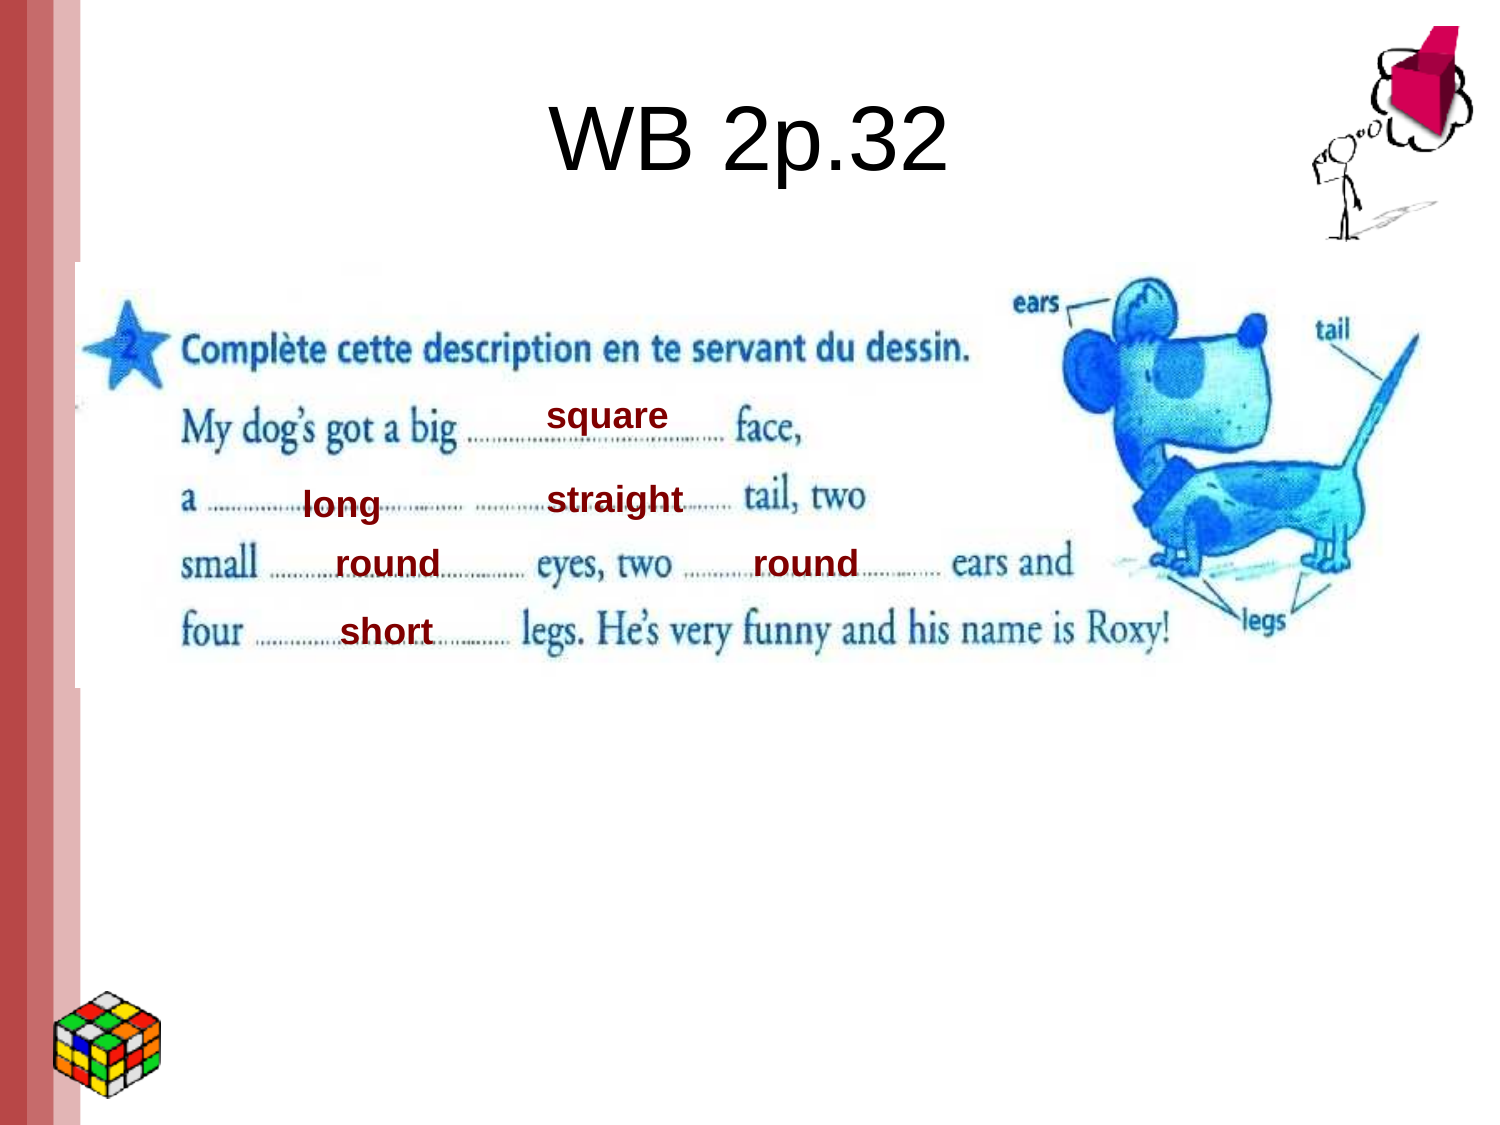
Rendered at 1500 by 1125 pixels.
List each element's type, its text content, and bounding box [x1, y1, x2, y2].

picture [75, 262, 1426, 688]
title WB 2p.32 [75, 45, 1426, 233]
text_box round [738, 531, 875, 592]
text_box straight [531, 467, 699, 528]
picture [53, 991, 161, 1099]
text_box round [320, 531, 457, 592]
picture [1312, 26, 1474, 242]
text_box long [287, 472, 397, 533]
text_box square [531, 383, 684, 444]
text_box short [324, 599, 449, 660]
